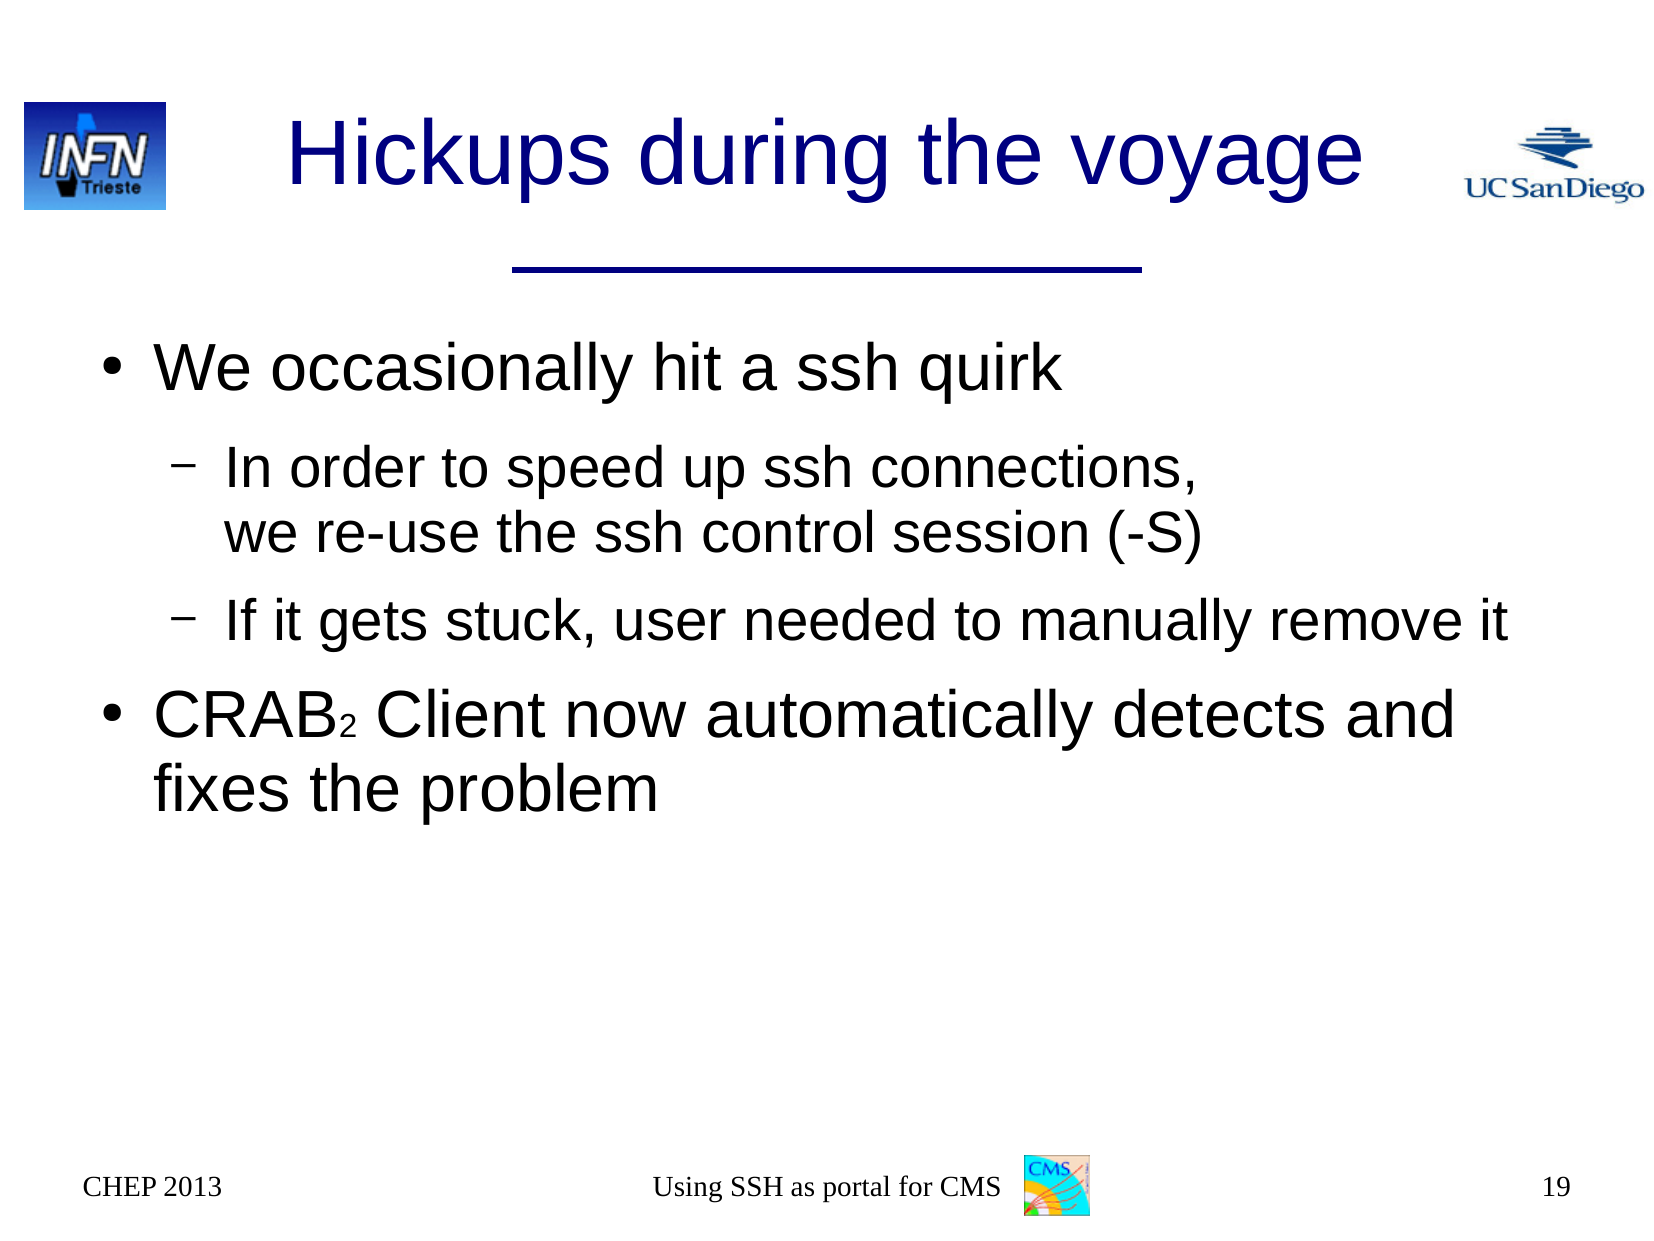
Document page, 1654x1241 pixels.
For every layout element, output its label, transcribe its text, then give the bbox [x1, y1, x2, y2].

picture [24, 102, 82, 210]
list We occasionally hit a ssh quirk In order to speed up ssh connections, we re-use the ssh control session (-S) If it gets stuck, user needed to manually remove it CRAB2 Client now automatically detects and fixes the problem [82, 330, 1538, 1050]
picture [1571, 89, 1654, 240]
picture [1024, 1155, 1090, 1216]
title Hickups during the voyage [82, 49, 1571, 257]
